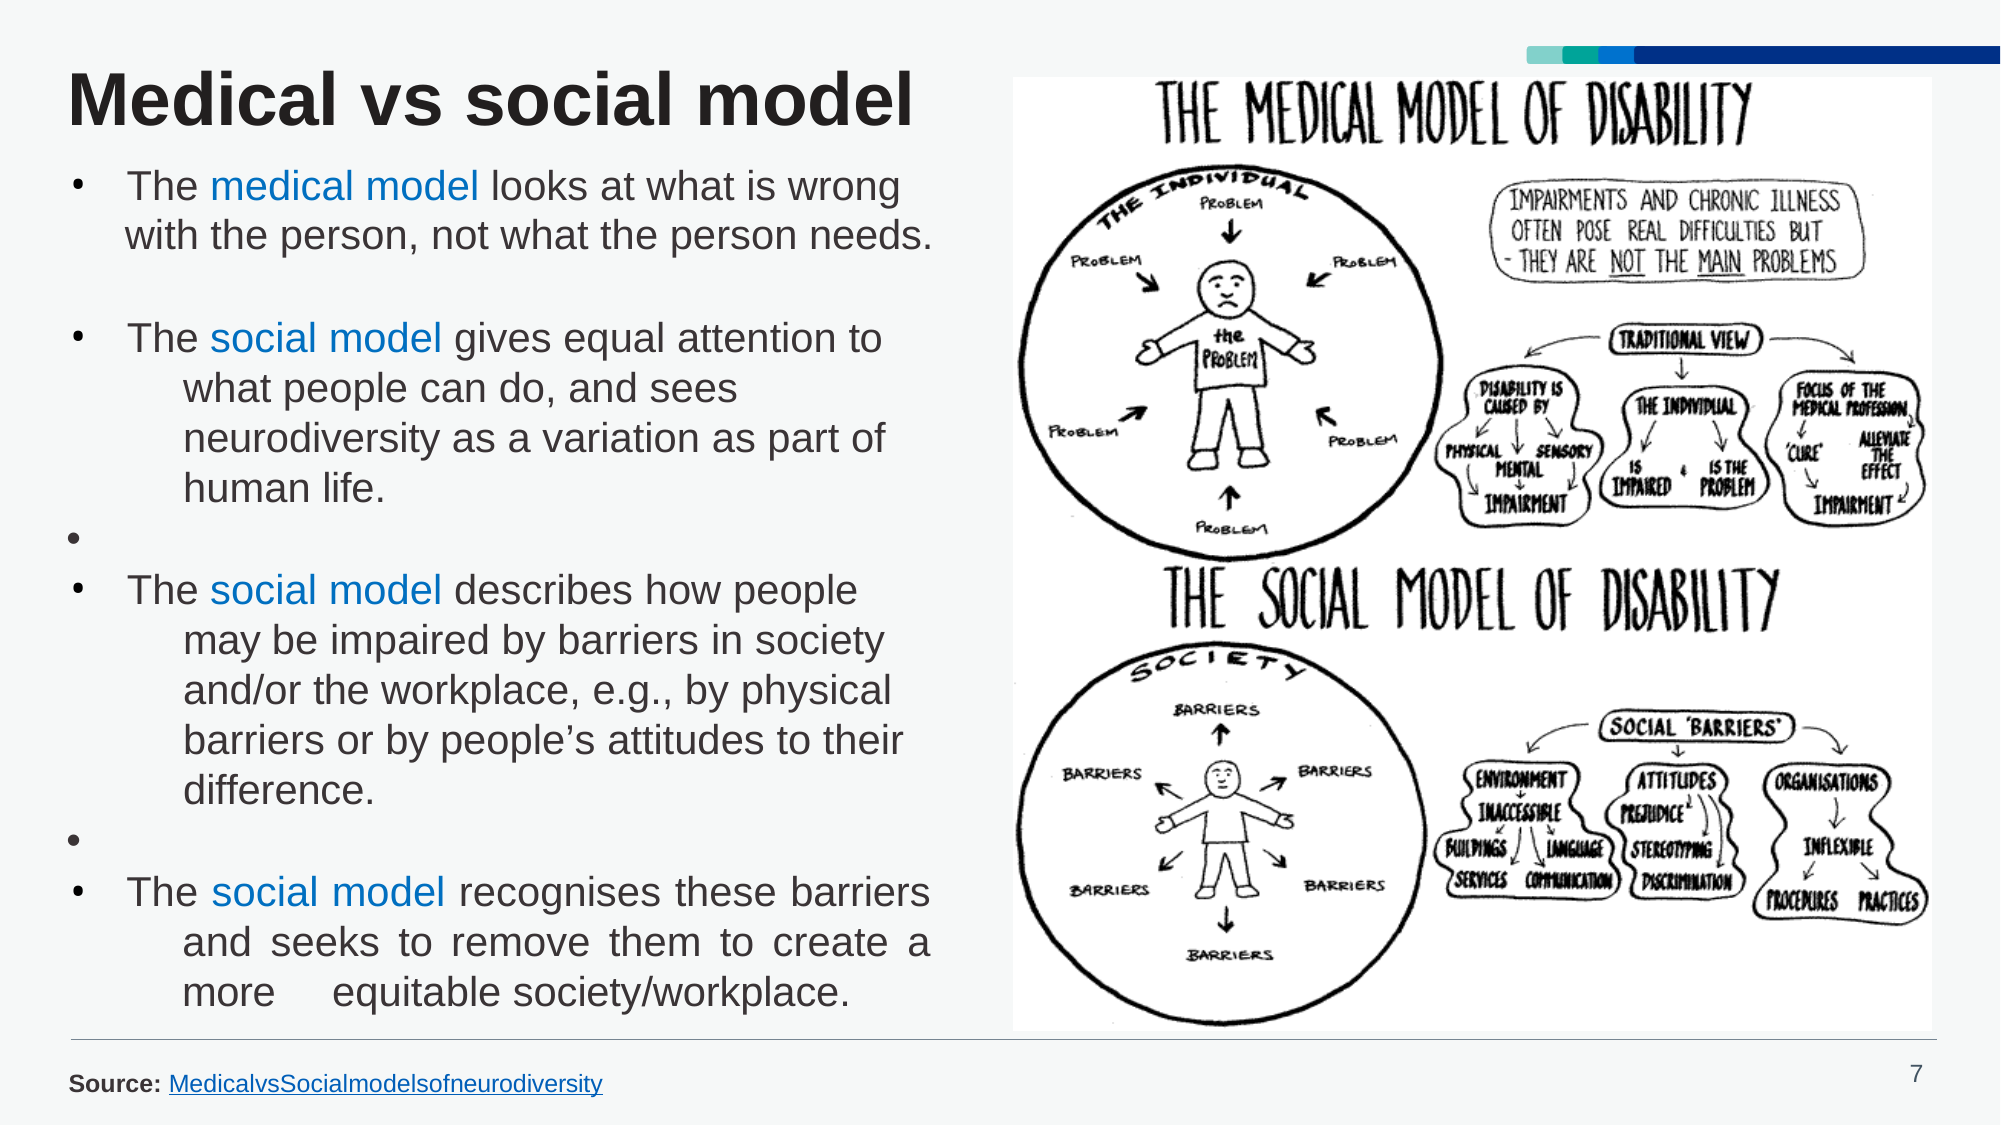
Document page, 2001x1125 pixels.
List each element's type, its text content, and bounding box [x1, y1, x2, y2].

text_box Source: Medical vs Social models of neurodiversity [66, 1067, 641, 1101]
picture [1013, 78, 1932, 1031]
text_box The medical model looks at what is wrong with the person, not what the person needs. The social model gives equal attention to what people can do, and sees neurodiversity as a variation as part of human life. The social model describes how people may be impaired by barriers in society and/or the workplace, e.g., by physical barriers or by people’s attitudes to their difference. The social model recognises these barriers and seeks to remove them to create a more equitable society/workplace. [66, 156, 952, 911]
text_box [1889, 1057, 1932, 1091]
title Medical vs social model [67, 48, 1306, 144]
